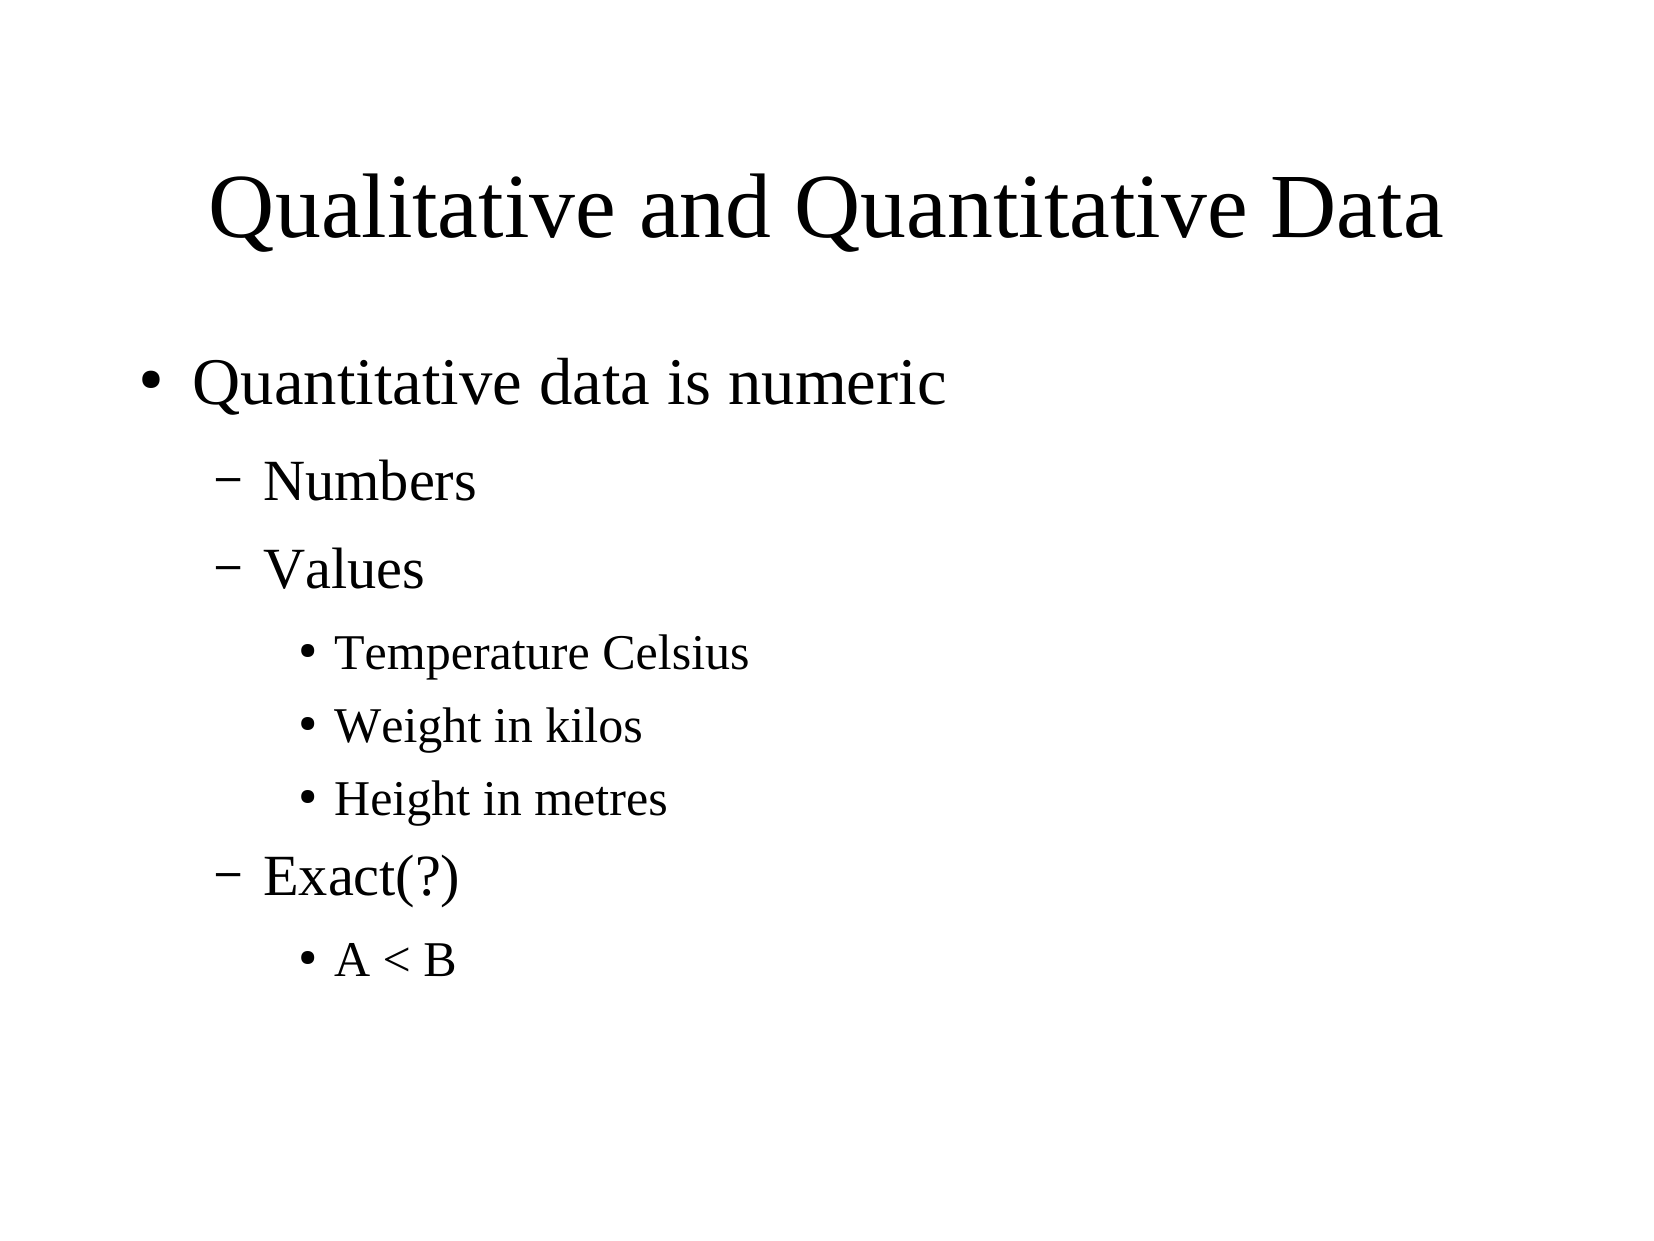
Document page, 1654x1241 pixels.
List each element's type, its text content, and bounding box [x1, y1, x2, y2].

list Quantitative data is numeric Numbers Values Temperature Celsius Weight in kilos Height in metres Exact(?) A < B [121, 344, 1534, 1127]
title Qualitative and Quantitative Data [121, 102, 1534, 311]
